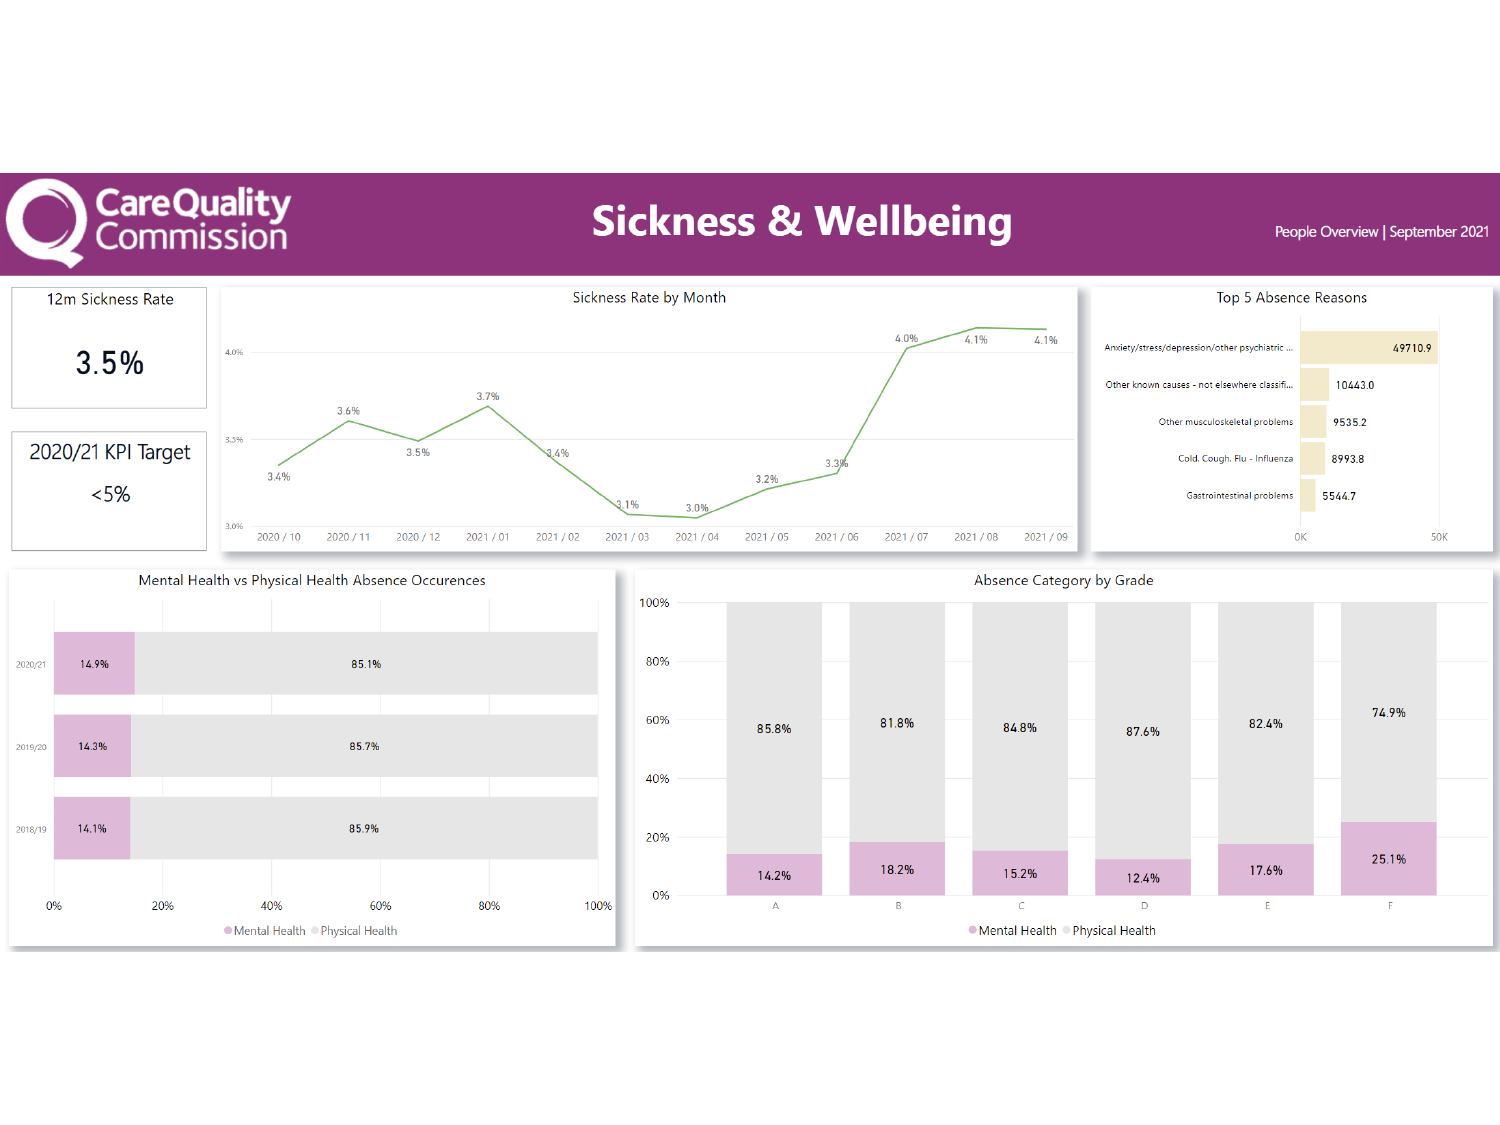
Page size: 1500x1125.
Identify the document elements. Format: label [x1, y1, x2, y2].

picture [0, 173, 1500, 952]
